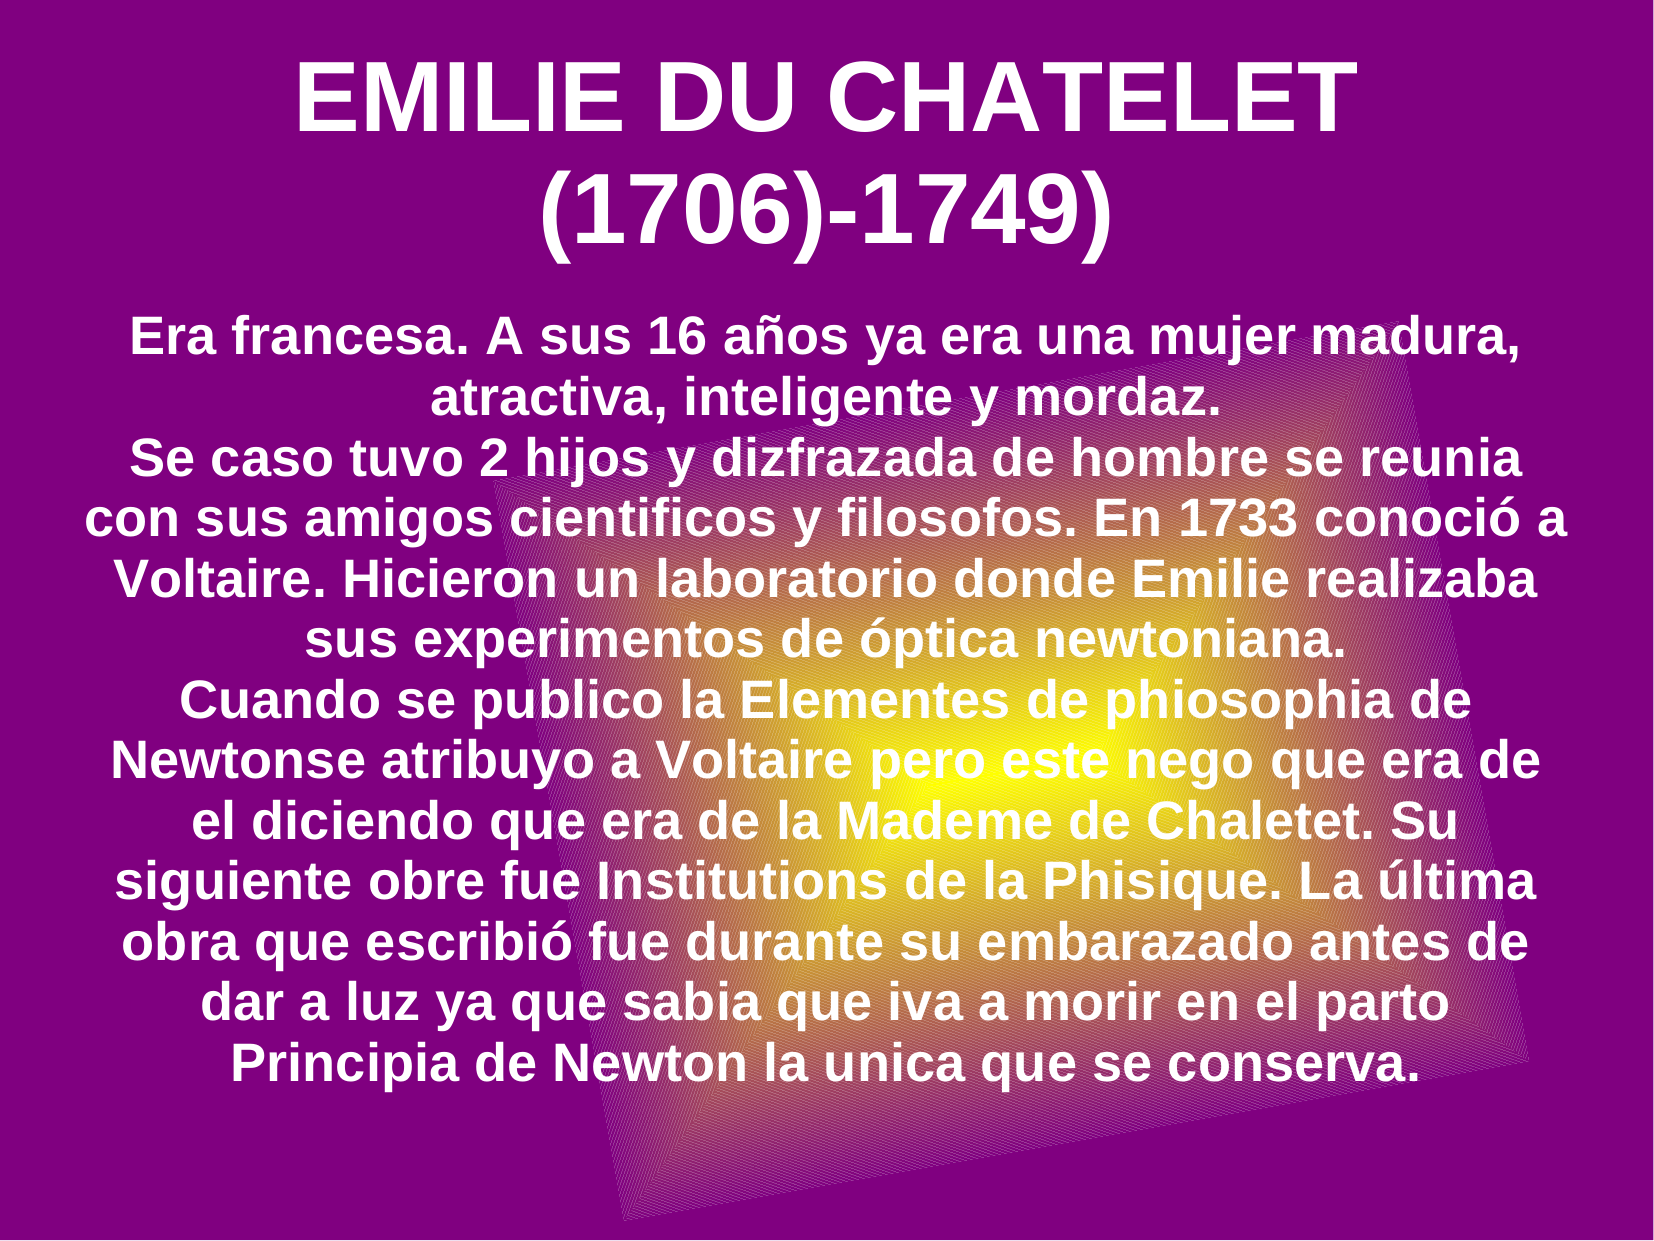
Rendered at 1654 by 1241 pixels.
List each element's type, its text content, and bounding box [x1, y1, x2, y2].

title EMILIE DU CHATELET (1706)-1749) [82, 41, 1571, 265]
text_box [606, 162, 724, 284]
subtitle Era francesa. A sus 16 años ya era una mujer madura, atractiva, inteligente y mordaz. Se caso tuvo 2 hijos y dizfrazada de hombre se reunia con sus amigos cientificos y filosofos. En 1733 conoció a Voltaire. Hicieron un laboratorio donde Emilie realizaba sus experimentos de óptica newtoniana. Cuando se publico la Elementes de phiosophia de Newtonse atribuyo a Voltaire pero este nego que era de el diciendo que era de la Mademe de Chaletet. Su siguiente obre fue Institutions de la Phisique. La última obra que escribió fue durante su embarazado antes de dar a luz ya que sabia que iva a morir en el parto Principia de Newton la unica que se conserva. [82, 290, 1571, 1109]
